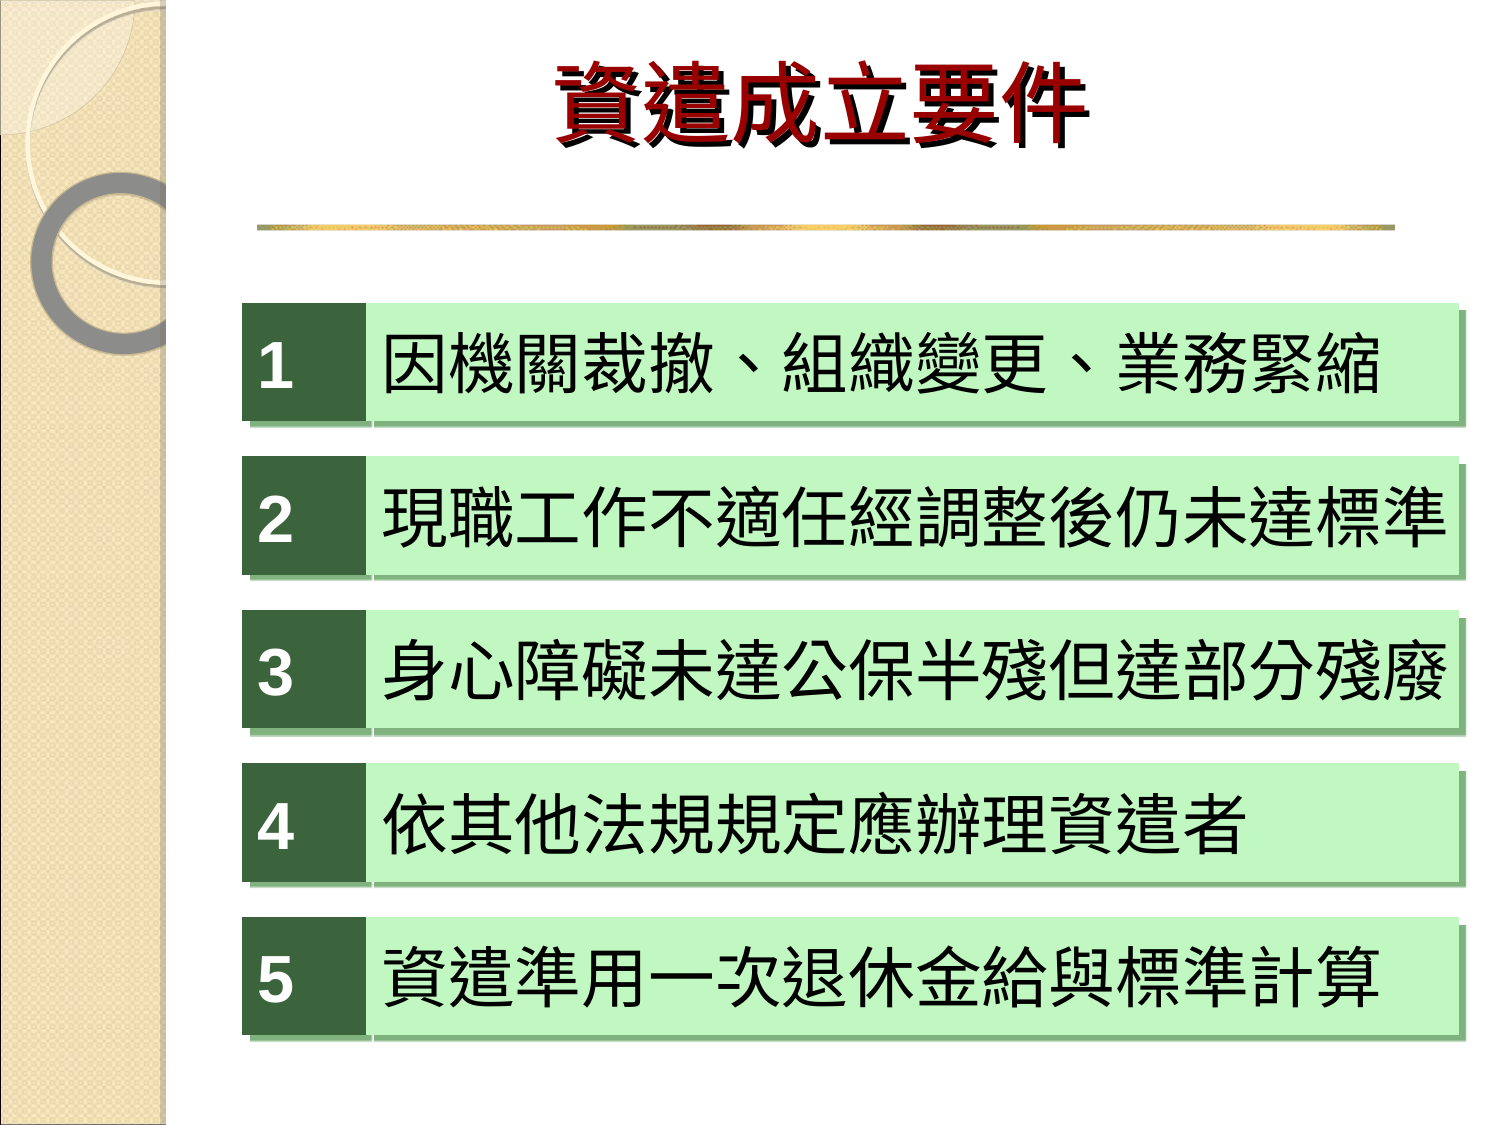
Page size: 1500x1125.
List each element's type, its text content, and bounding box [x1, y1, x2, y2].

text_box 1 [242, 303, 366, 421]
text_box 4 [242, 763, 366, 882]
text_box 資遣準用一次退休金給與標準計算 [366, 917, 1459, 1035]
text_box 現職工作不適任經調整後仍未達標準 [366, 456, 1459, 575]
text_box 依其他法規規定應辦理資遣者 [366, 763, 1459, 882]
text_box 2 [242, 456, 366, 575]
text_box 身心障礙未達公保半殘但達部分殘廢 [366, 610, 1459, 728]
text_box 5 [242, 917, 366, 1035]
text_box 因機關裁撤、組織變更、業務緊縮 [366, 303, 1459, 421]
title 資遣成立要件 [199, 16, 1442, 185]
picture [257, 220, 1395, 240]
text_box 3 [242, 610, 366, 728]
